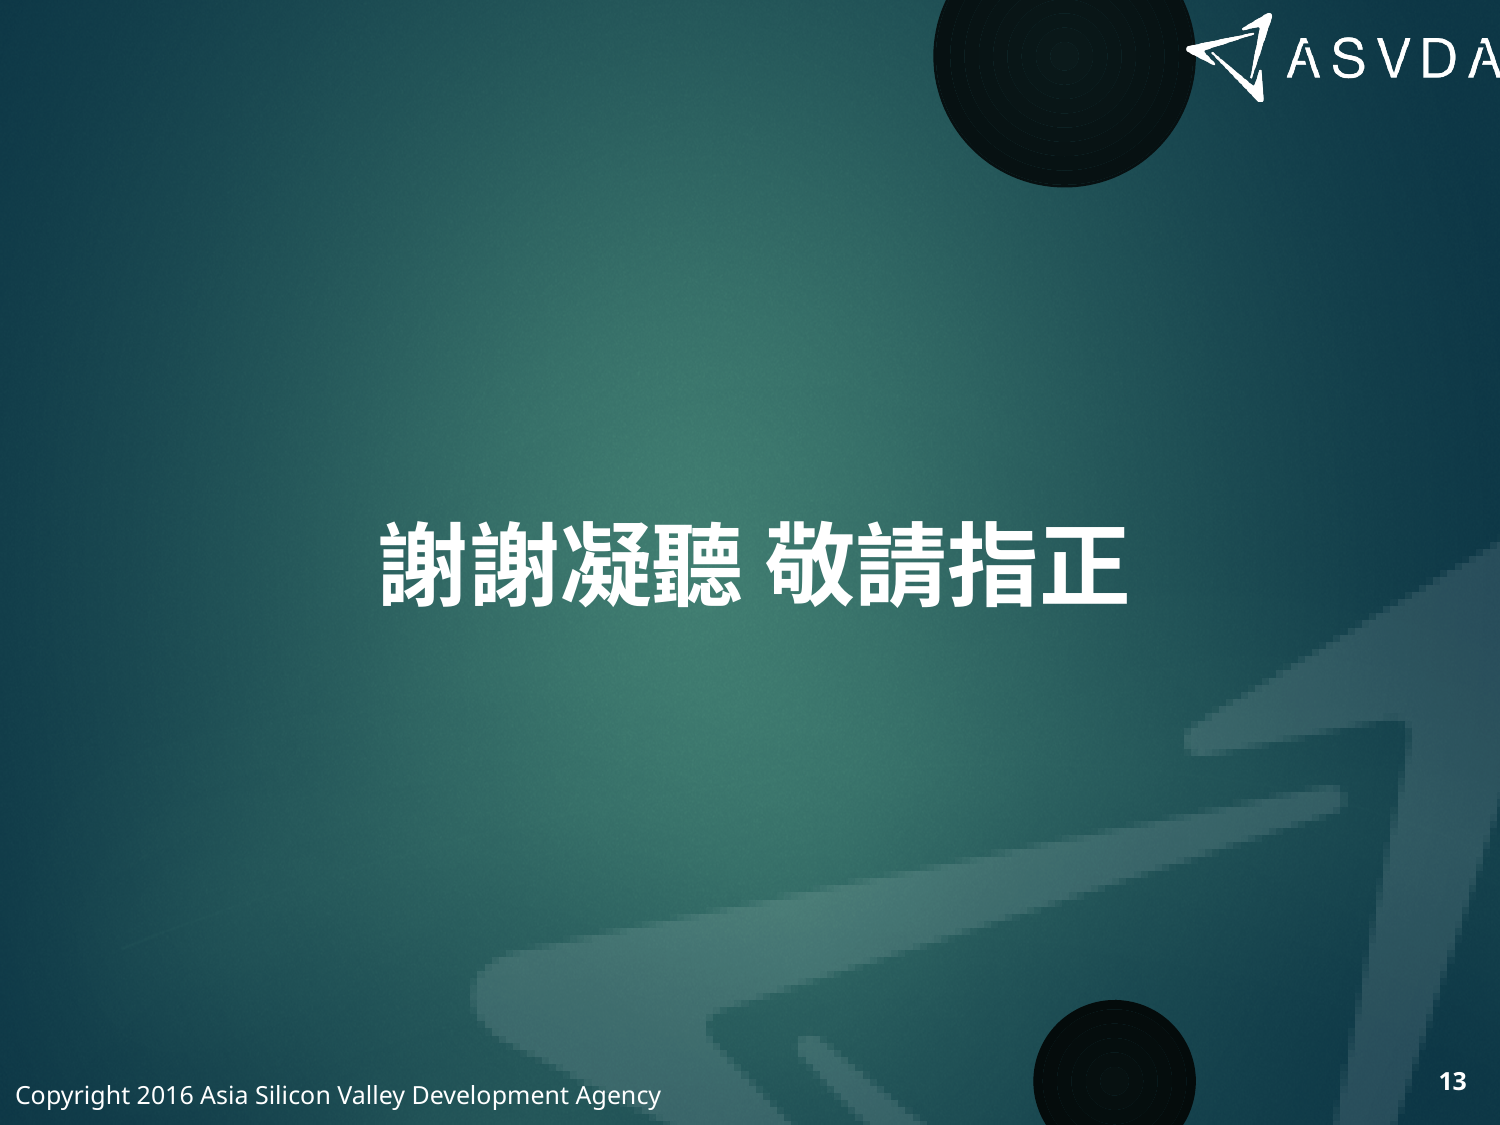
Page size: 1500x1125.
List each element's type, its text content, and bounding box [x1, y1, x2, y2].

text_box 13 [1423, 1052, 1483, 1113]
title 謝謝凝聽 敬請指正 [20, 498, 1296, 625]
